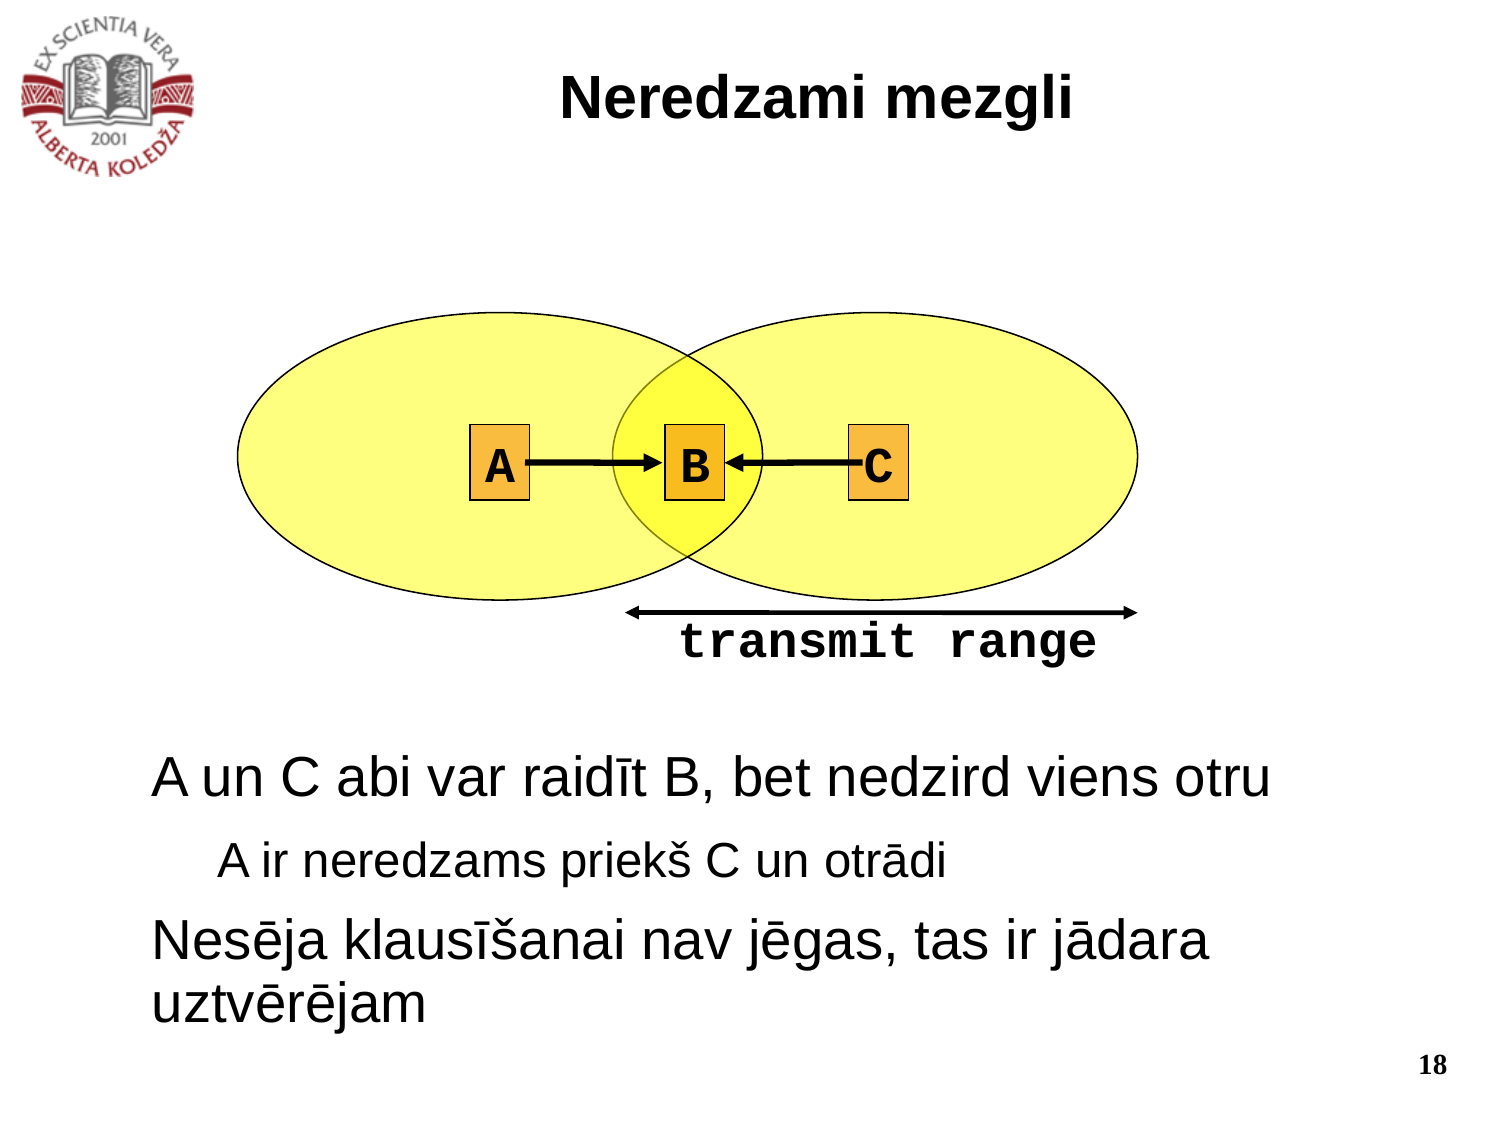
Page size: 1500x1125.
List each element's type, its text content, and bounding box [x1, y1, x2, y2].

title Neredzami mezgli [187, 44, 1425, 150]
list A un C abi var raidīt B, bet nedzird viens otru A ir neredzams priekš C un otrādi Nesēja klausīšanai nav jēgas, tas ir jādara uztvērējam [85, 216, 1436, 1035]
text_box <skaitlis> [1312, 1037, 1463, 1101]
picture [21, 16, 194, 177]
